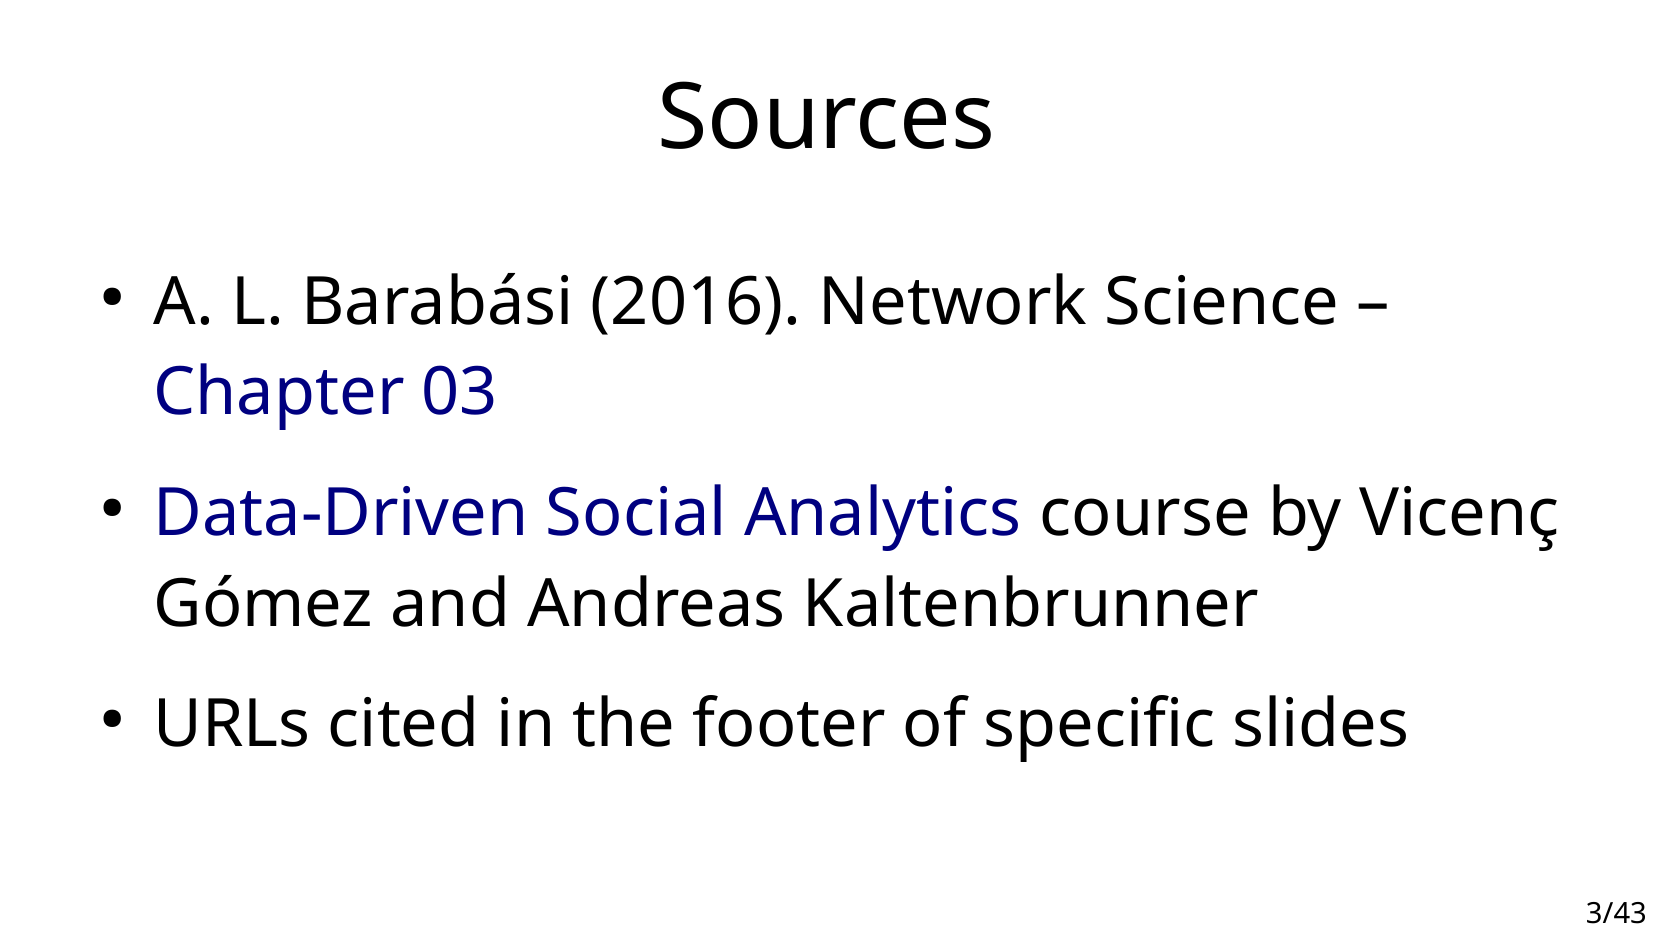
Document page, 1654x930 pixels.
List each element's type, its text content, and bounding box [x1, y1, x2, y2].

list A. L. Barabási (2016). Network Science – Chapter 03 Data-Driven Social Analytics course by Vicenç Gómez and Andreas Kaltenbrunner URLs cited in the footer of specific slides [82, 252, 1571, 793]
title Sources [82, 1, 1571, 225]
